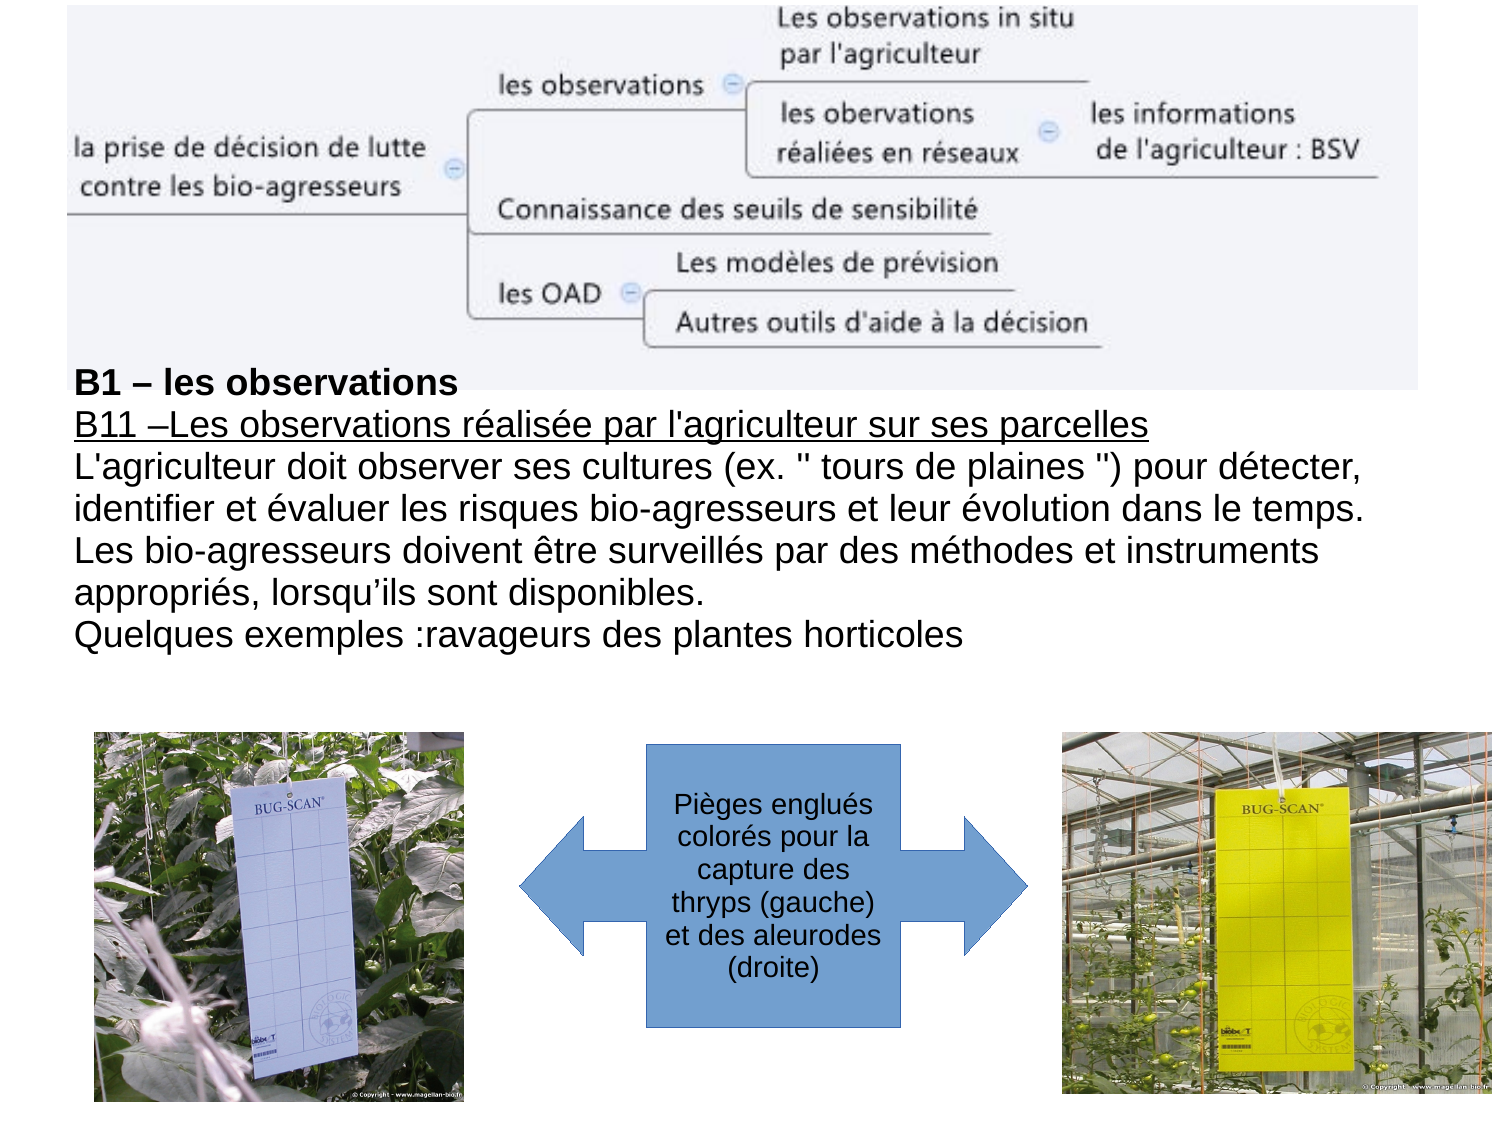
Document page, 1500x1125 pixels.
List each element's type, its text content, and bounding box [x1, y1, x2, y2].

text_box Pièges englués colorés pour la capture des thryps (gauche) et des aleurodes (droite) [519, 744, 1028, 1028]
picture [1062, 732, 1492, 1094]
picture [94, 732, 464, 1102]
text_box B1 – les observations B11 –Les observations réalisée par l'agriculteur sur ses parcelles L'agriculteur doit observer ses cultures (ex. '' tours de plaines '') pour détecter, identifier et évaluer les risques bio-agresseurs et leur évolution dans le temps. Les bio-agresseurs doivent être surveillés par des méthodes et instruments appropriés, lorsqu’ils sont disponibles. Quelques exemples :ravageurs des plantes horticoles [59, 354, 1453, 1030]
picture [67, 5, 1418, 354]
